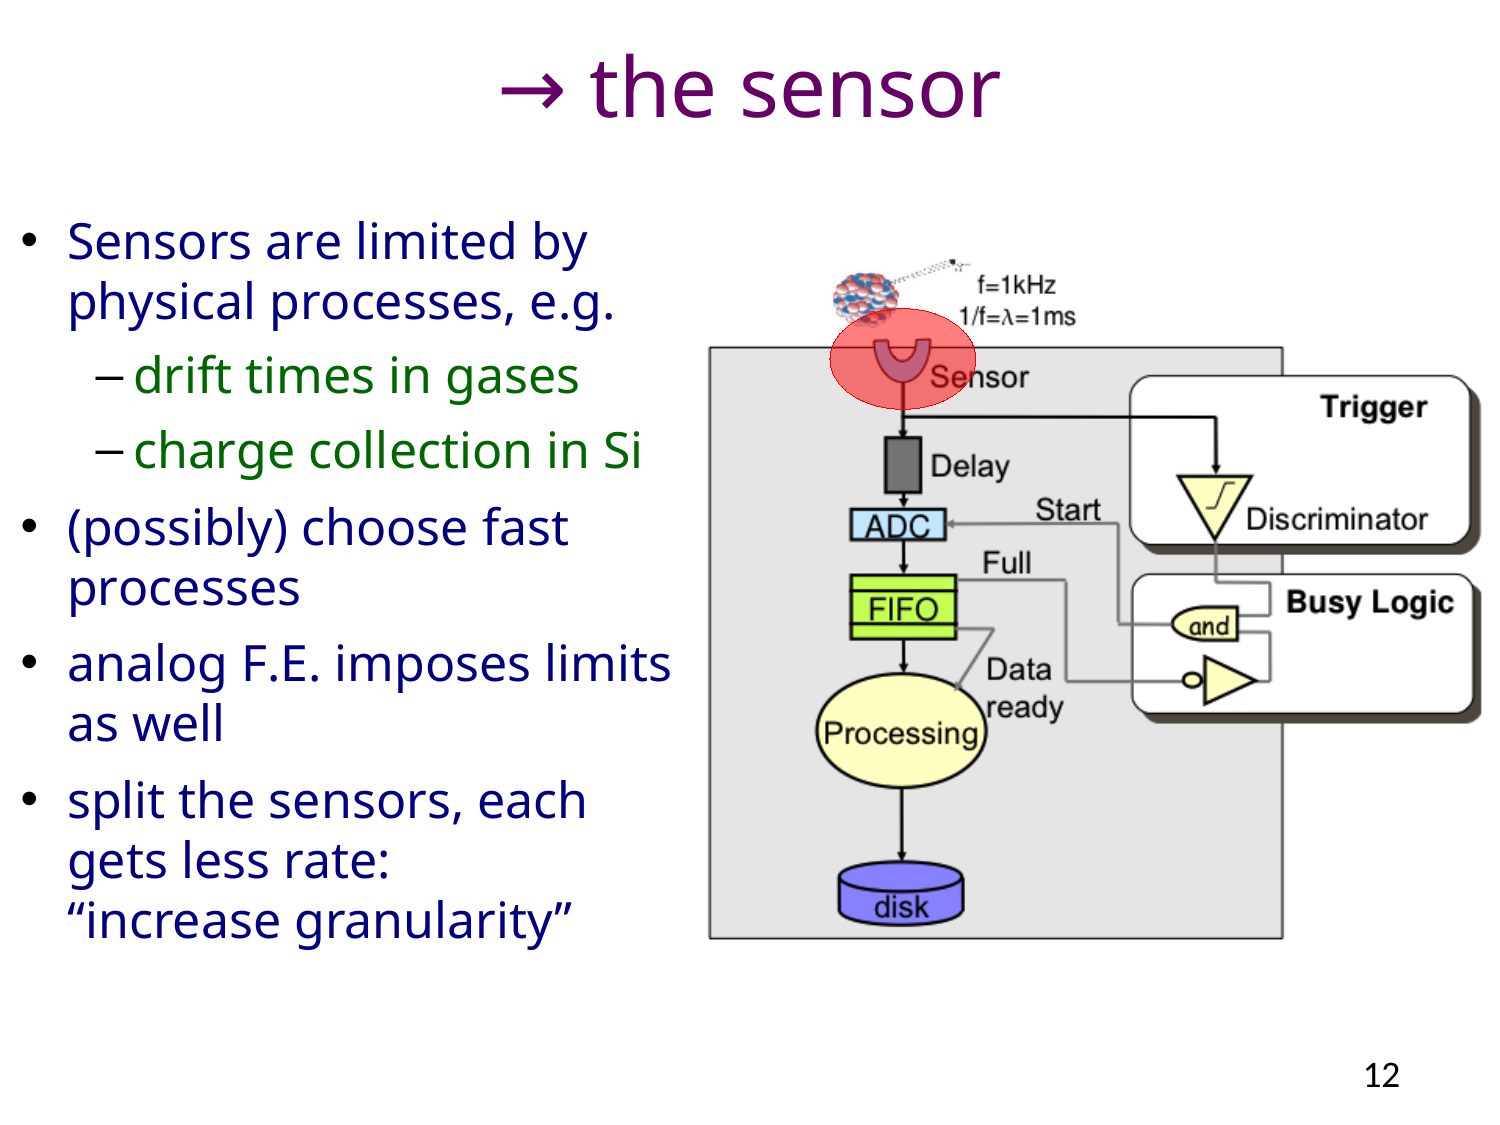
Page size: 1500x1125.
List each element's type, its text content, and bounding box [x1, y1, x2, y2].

text_box [829, 308, 976, 410]
list Sensors are limited by physical processes, e.g. drift times in gases charge collection in Si (possibly) choose fast processes analog F.E. imposes limits as well split the sensors, each gets less rate: “increase granularity” [5, 201, 691, 1021]
title → the sensor [6, 0, 1495, 169]
picture [702, 247, 1483, 961]
